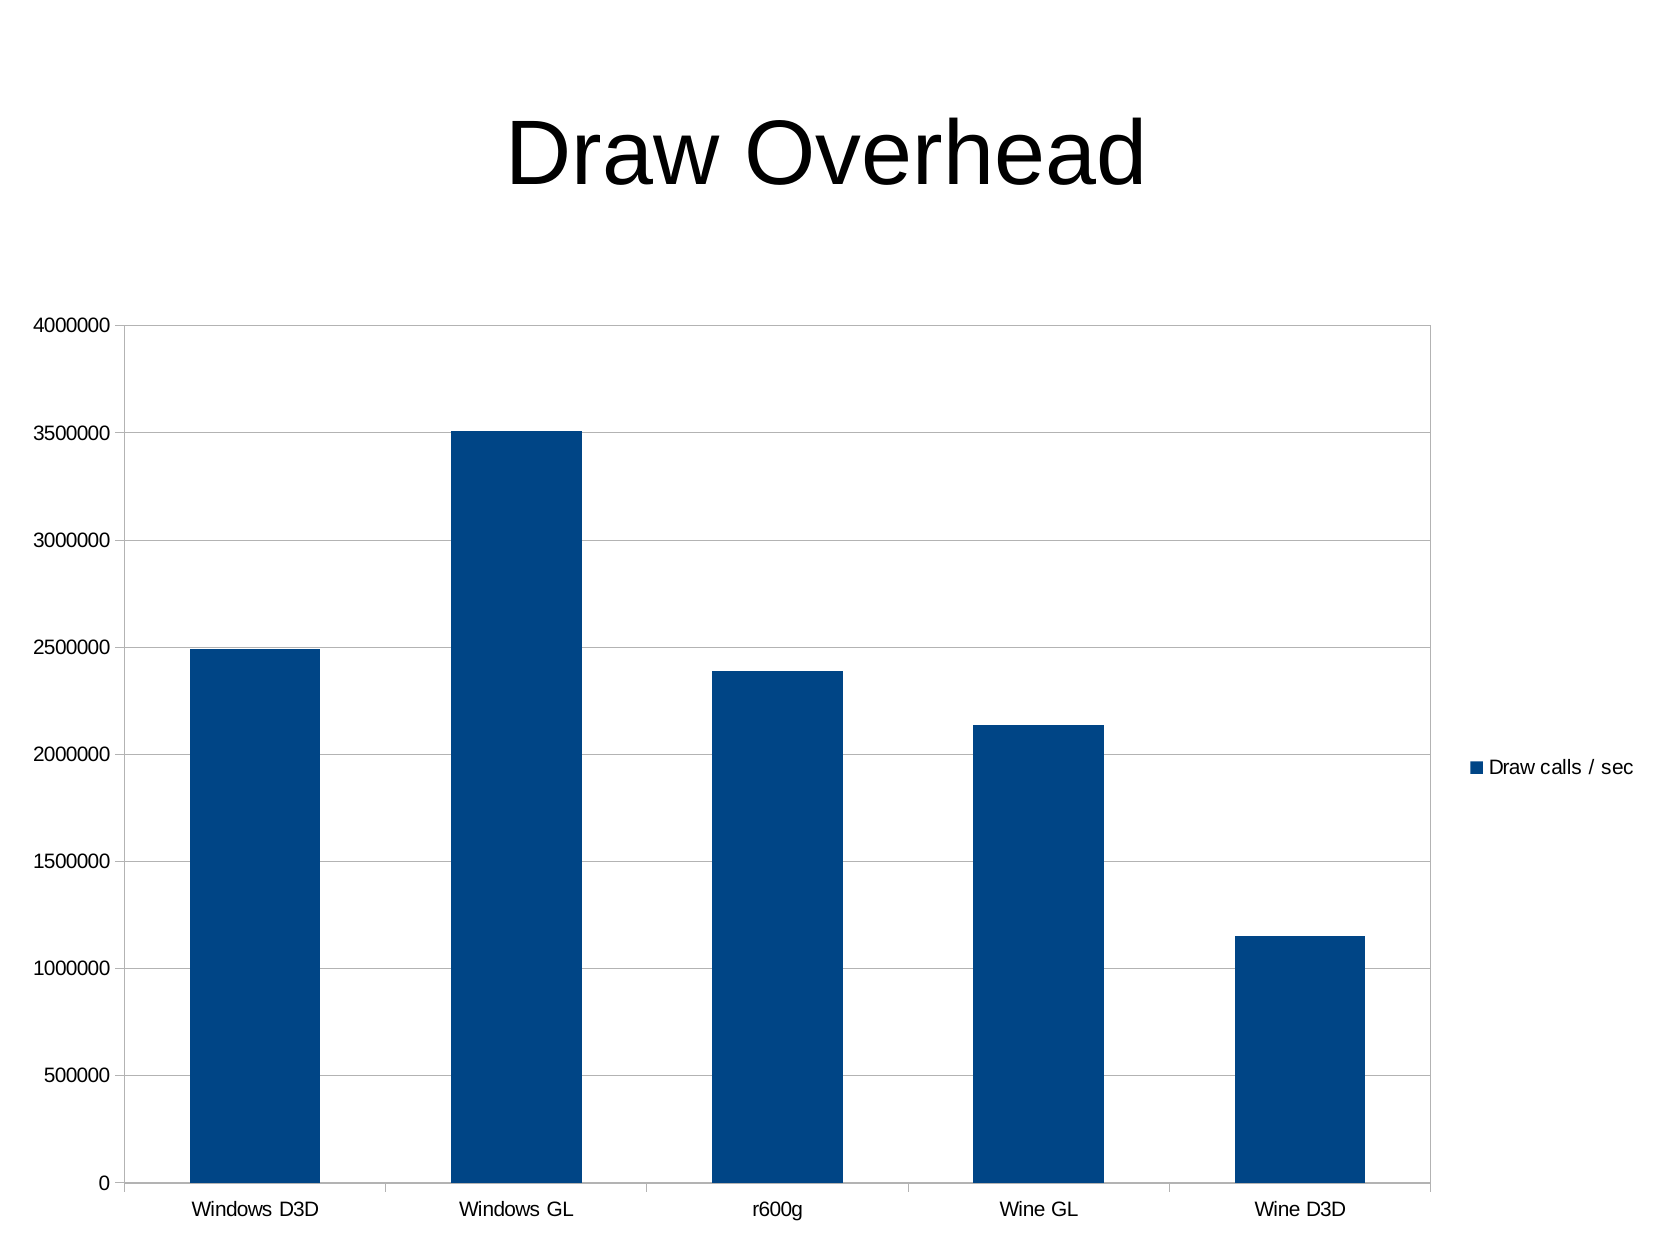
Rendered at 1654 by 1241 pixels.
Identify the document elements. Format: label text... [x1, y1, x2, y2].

title Draw Overhead [82, 49, 1571, 257]
chart [0, 295, 1654, 1241]
